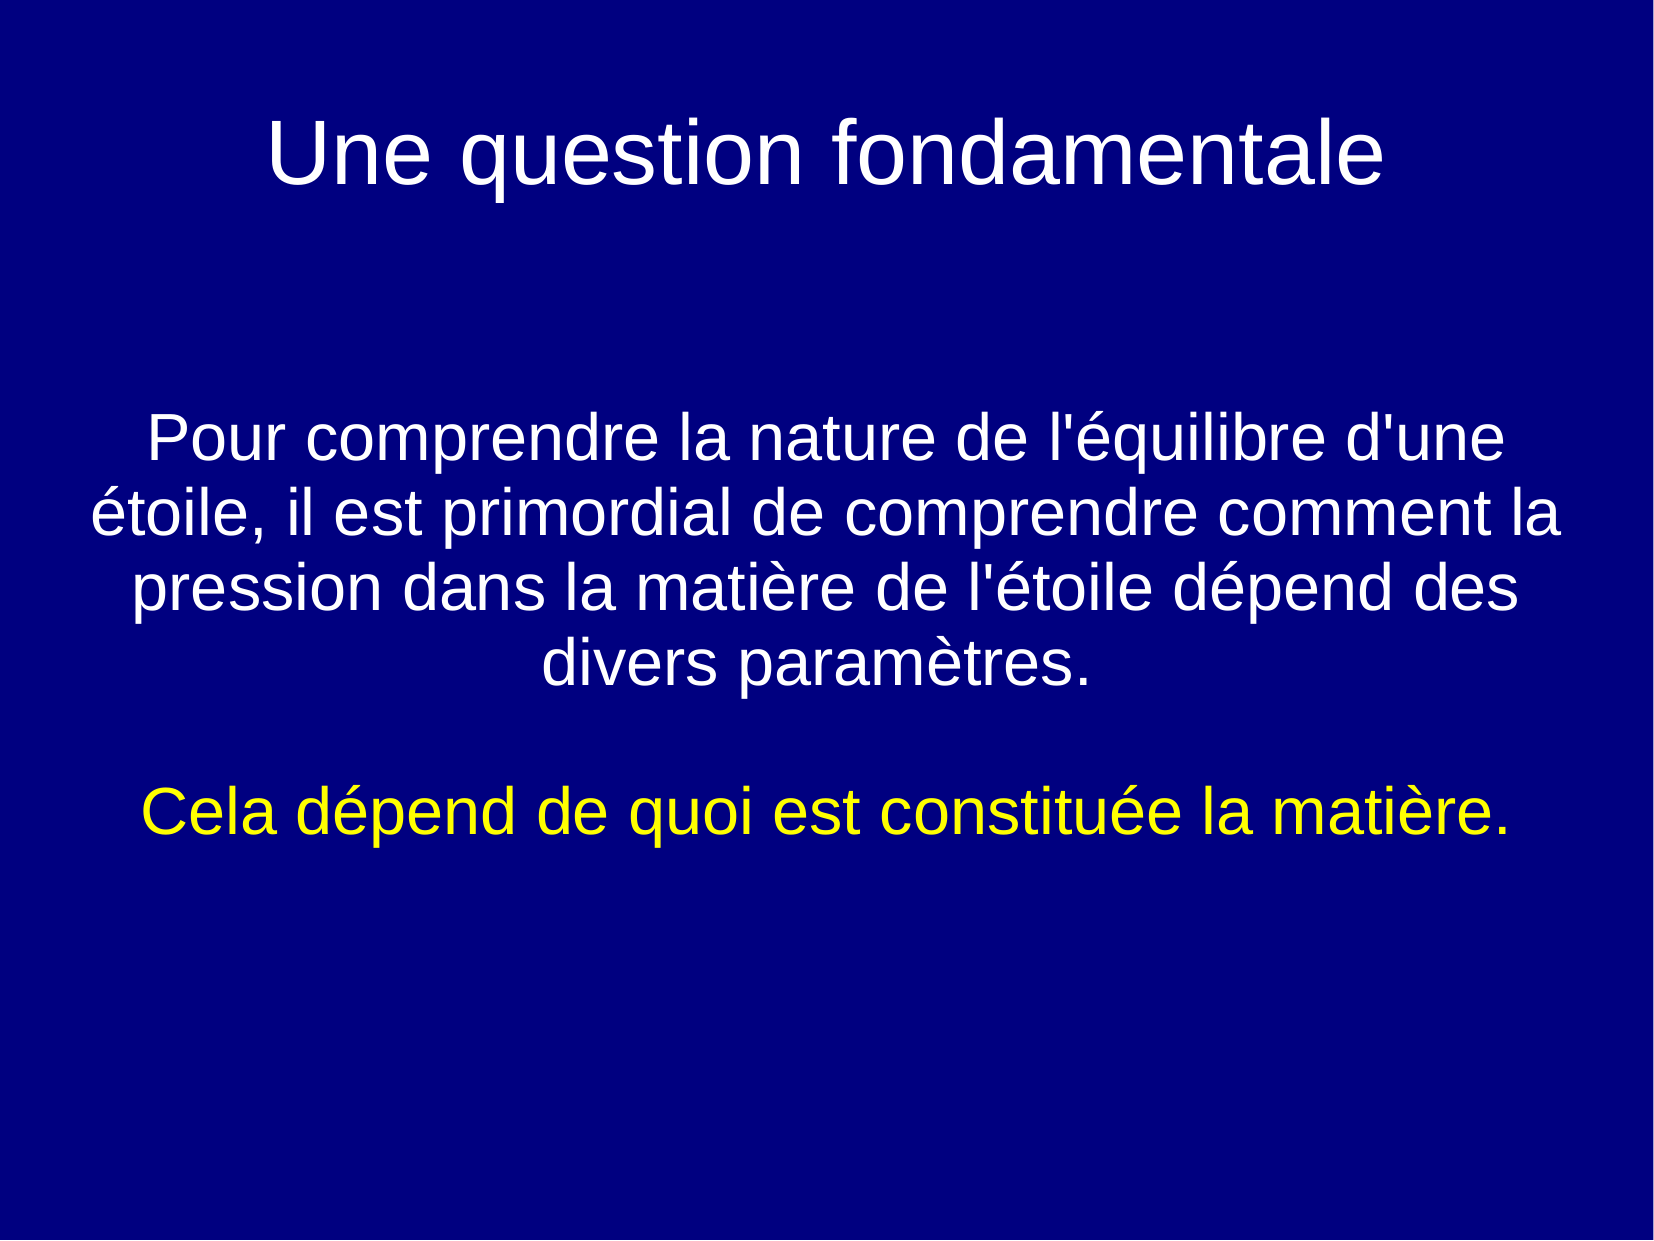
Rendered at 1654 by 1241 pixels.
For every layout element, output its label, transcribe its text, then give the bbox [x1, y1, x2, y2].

title Une question fondamentale [82, 49, 1571, 257]
subtitle Pour comprendre la nature de l'équilibre d'une étoile, il est primordial de comprendre comment la pression dans la matière de l'étoile dépend des divers paramètres. Cela dépend de quoi est constituée la matière. [82, 290, 1571, 1109]
